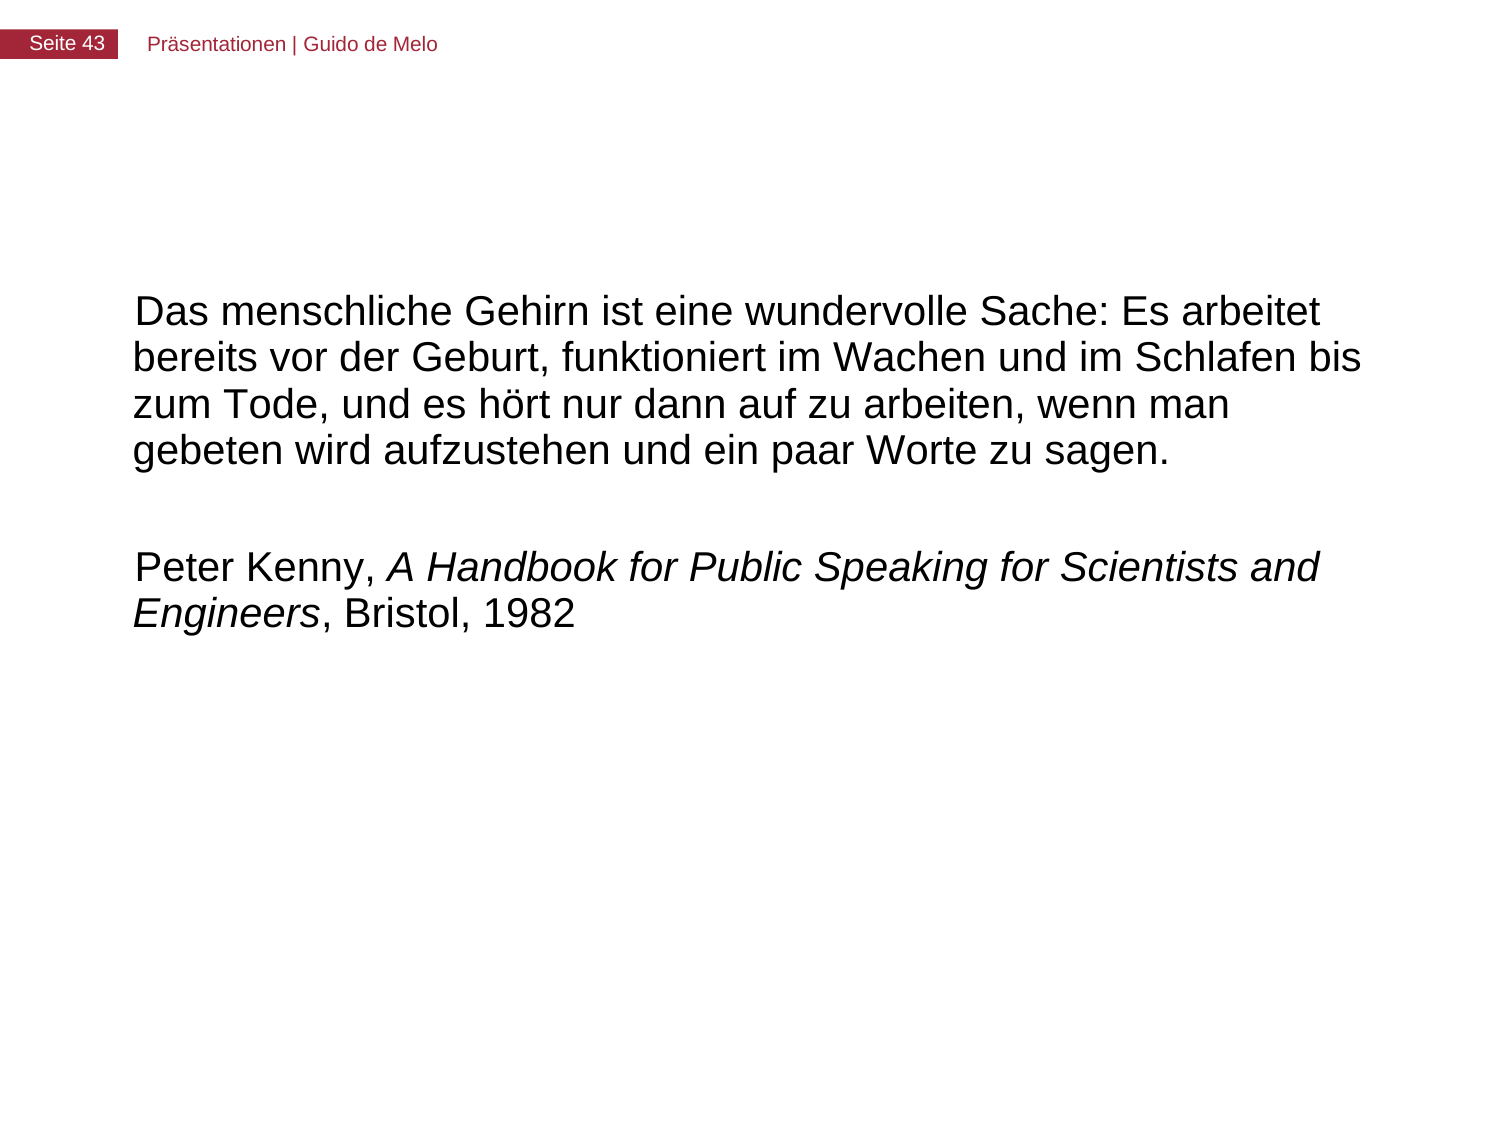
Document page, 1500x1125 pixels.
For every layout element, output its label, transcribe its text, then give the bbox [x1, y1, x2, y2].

list Das menschliche Gehirn ist eine wundervolle Sache: Es arbeitet bereits vor der Geburt, funktioniert im Wachen und im Schlafen bis zum Tode, und es hört nur dann auf zu arbeiten, wenn man gebeten wird aufzustehen und ein paar Worte zu sagen. Peter Kenny, A Handbook for Public Speaking for Scientists and Engineers, Bristol, 1982 [132, 287, 1371, 873]
